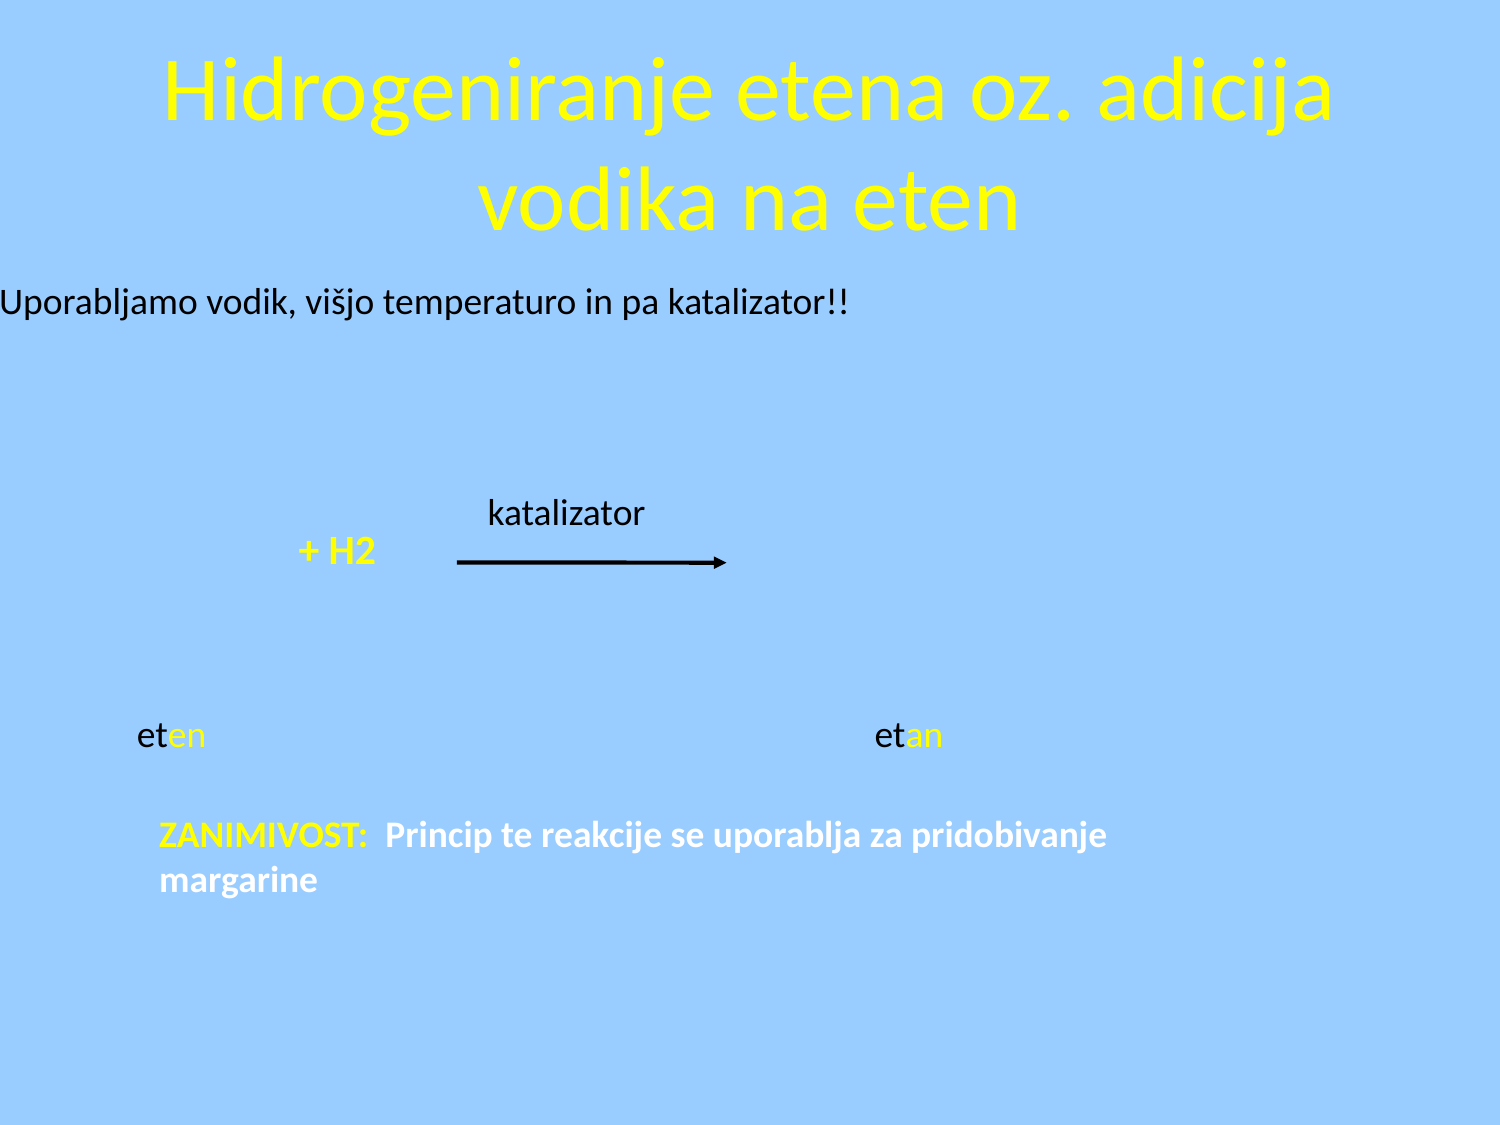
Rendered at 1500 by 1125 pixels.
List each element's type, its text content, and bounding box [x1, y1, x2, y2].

text_box ZANIMIVOST: Princip te reakcije se uporablja za pridobivanje margarine [144, 802, 1489, 907]
text_box etan [859, 703, 974, 763]
text_box eten [122, 703, 236, 763]
text_box katalizator [472, 480, 701, 541]
text_box Hidrogeniranje etena oz. adicija vodika na eten [74, 45, 1425, 233]
text_box + H2 [283, 515, 427, 581]
text_box Uporabljamo vodik, višjo temperaturo in pa katalizator!! [0, 269, 1071, 330]
